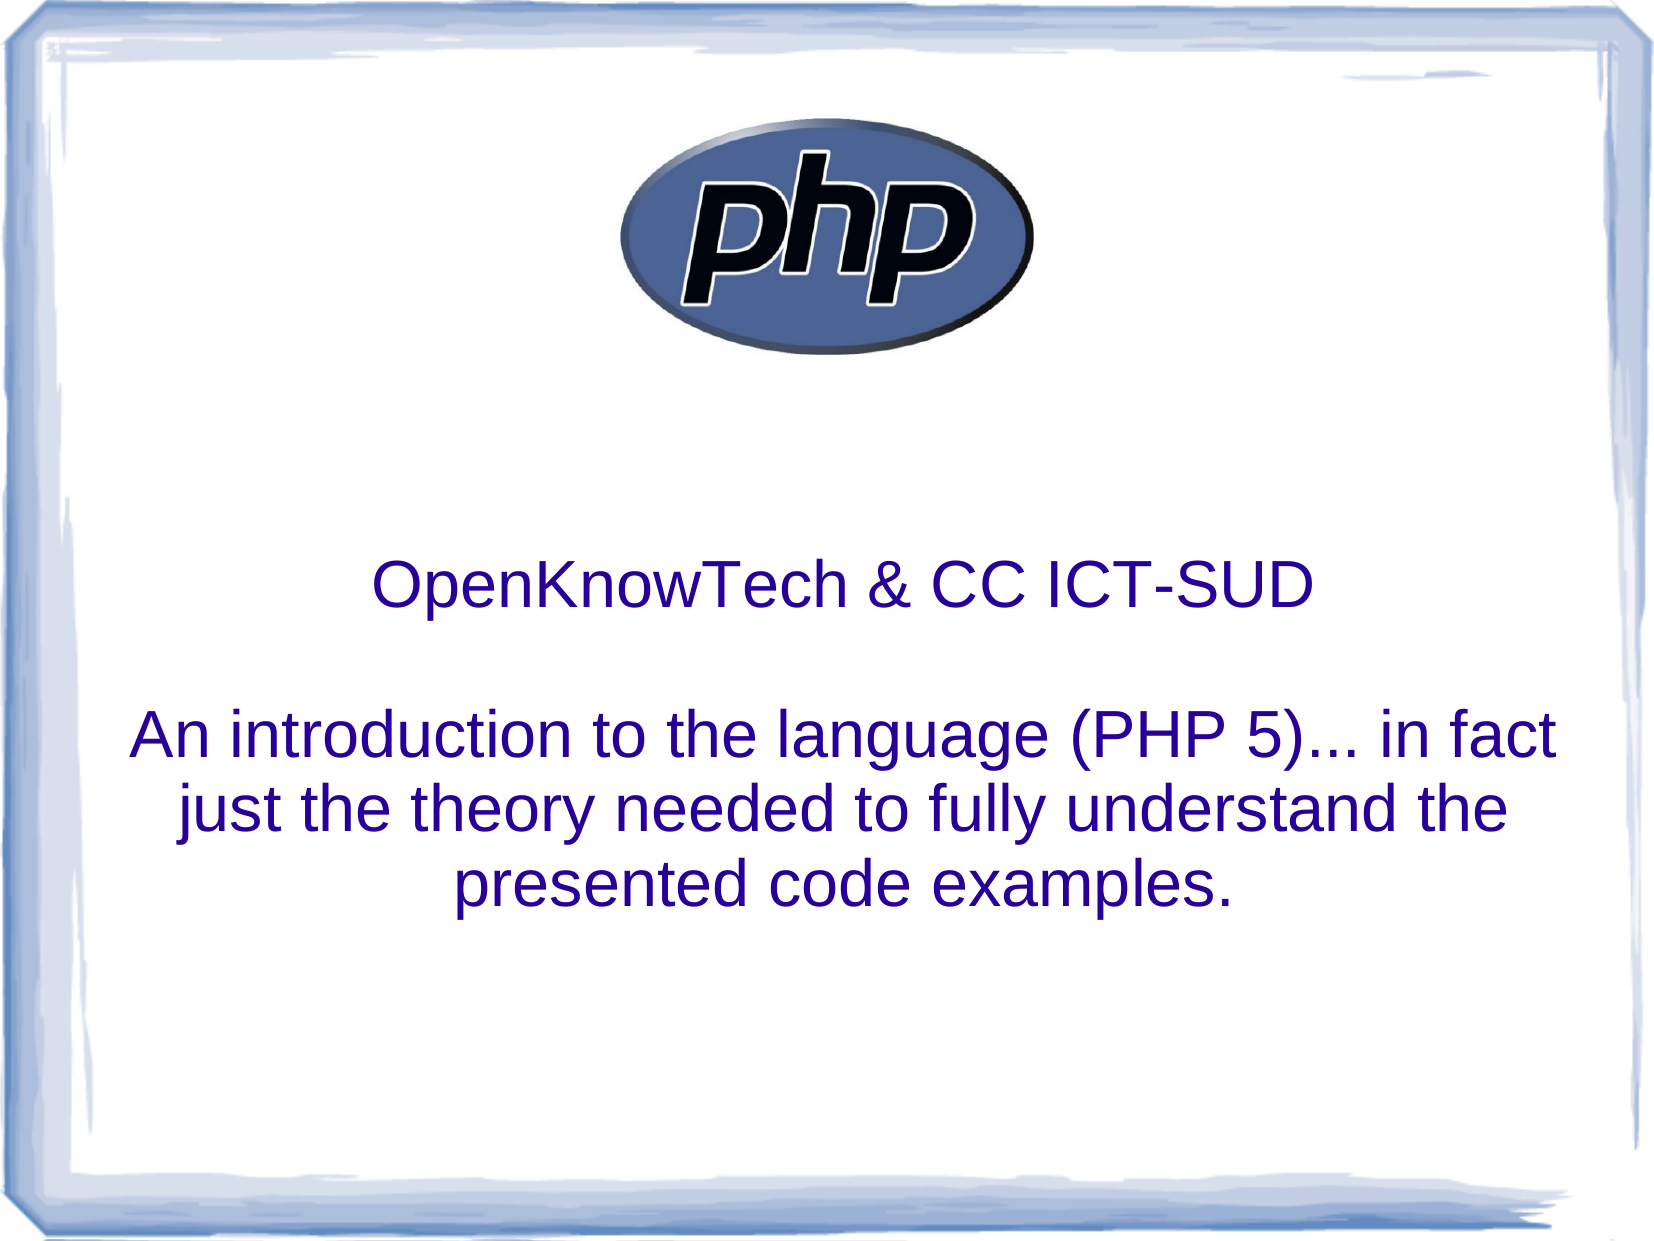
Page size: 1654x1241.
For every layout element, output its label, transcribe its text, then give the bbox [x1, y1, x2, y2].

title PHP [82, 49, 1571, 257]
subtitle OpenKnowTech & CC ICT-SUD An introduction to the language (PHP 5)... in fact just the theory needed to fully understand the presented code examples. [118, 324, 1571, 1144]
picture [0, 0, 1654, 1241]
